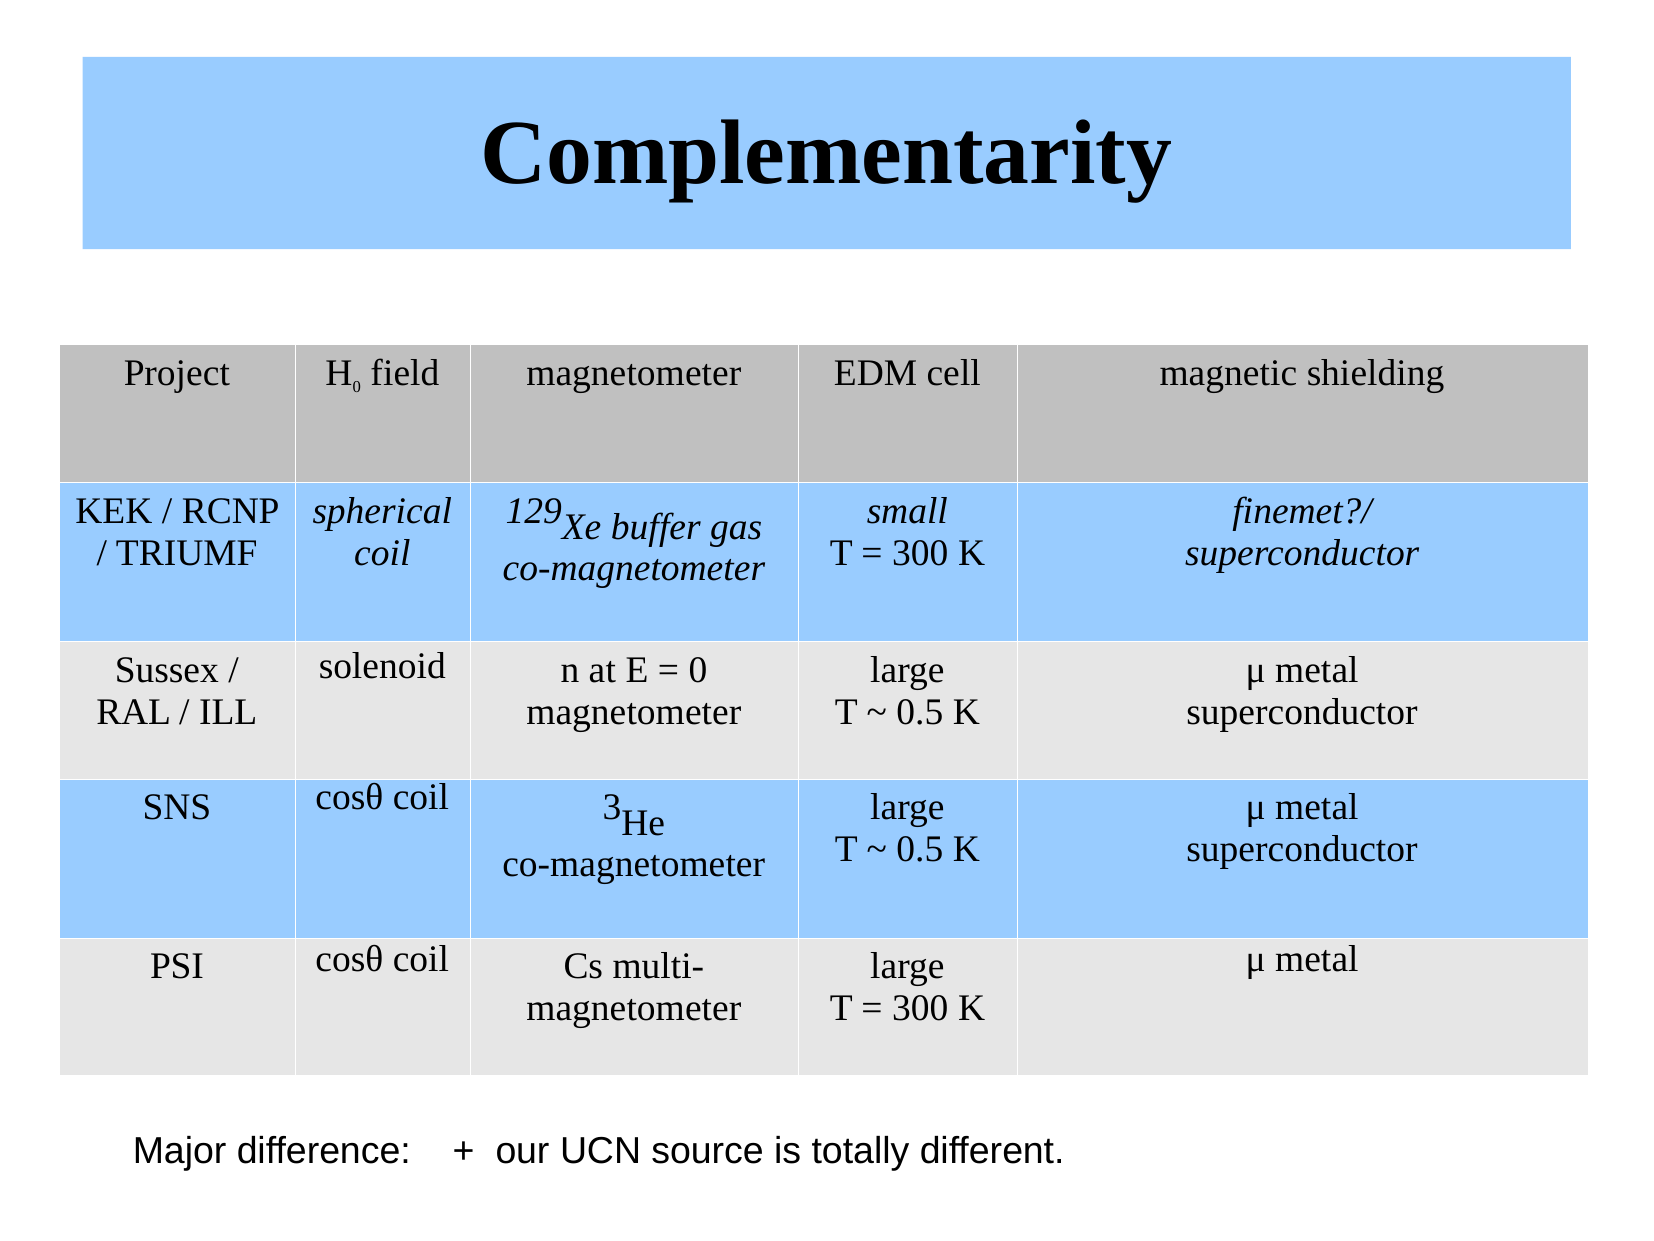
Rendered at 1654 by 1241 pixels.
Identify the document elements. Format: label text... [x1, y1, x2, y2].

table_cell n at E = 0 magnetometer [471, 642, 798, 779]
table_cell large T ~ 0.5 K [799, 642, 1017, 779]
table_cell cosθ coil [296, 939, 470, 1075]
table_header H0 field [296, 345, 470, 482]
table_cell solenoid [296, 642, 470, 779]
table_cell μ metal superconductor [1018, 642, 1588, 779]
table_cell μ metal [1018, 939, 1588, 1075]
table_header Project [60, 345, 295, 482]
table_cell PSI [60, 939, 295, 1075]
table_cell 129Xe buffer gas co-magnetometer [471, 483, 798, 641]
table_header EDM cell [799, 345, 1017, 482]
table_cell large T = 300 K [799, 939, 1017, 1075]
table_cell Cs multi- magnetometer [471, 939, 798, 1075]
table_cell spherical coil [296, 483, 470, 641]
table_cell SNS [60, 780, 295, 938]
table_cell cosθ coil [296, 780, 470, 938]
table_cell μ metal superconductor [1018, 780, 1588, 938]
table_cell small T = 300 K [799, 483, 1017, 641]
table_cell 3He co-magnetometer [471, 780, 798, 938]
table_cell finemet?/ superconductor [1018, 483, 1588, 641]
table_cell Sussex / RAL / ILL [60, 642, 295, 779]
text_box Major difference: + our UCN source is totally different. [118, 1122, 1082, 1184]
table_cell KEK / RCNP / TRIUMF [60, 483, 295, 641]
table_header magnetometer [471, 345, 798, 482]
table_header magnetic shielding [1018, 345, 1588, 482]
title Complementarity [82, 56, 1571, 250]
table_cell large T ~ 0.5 K [799, 780, 1017, 938]
